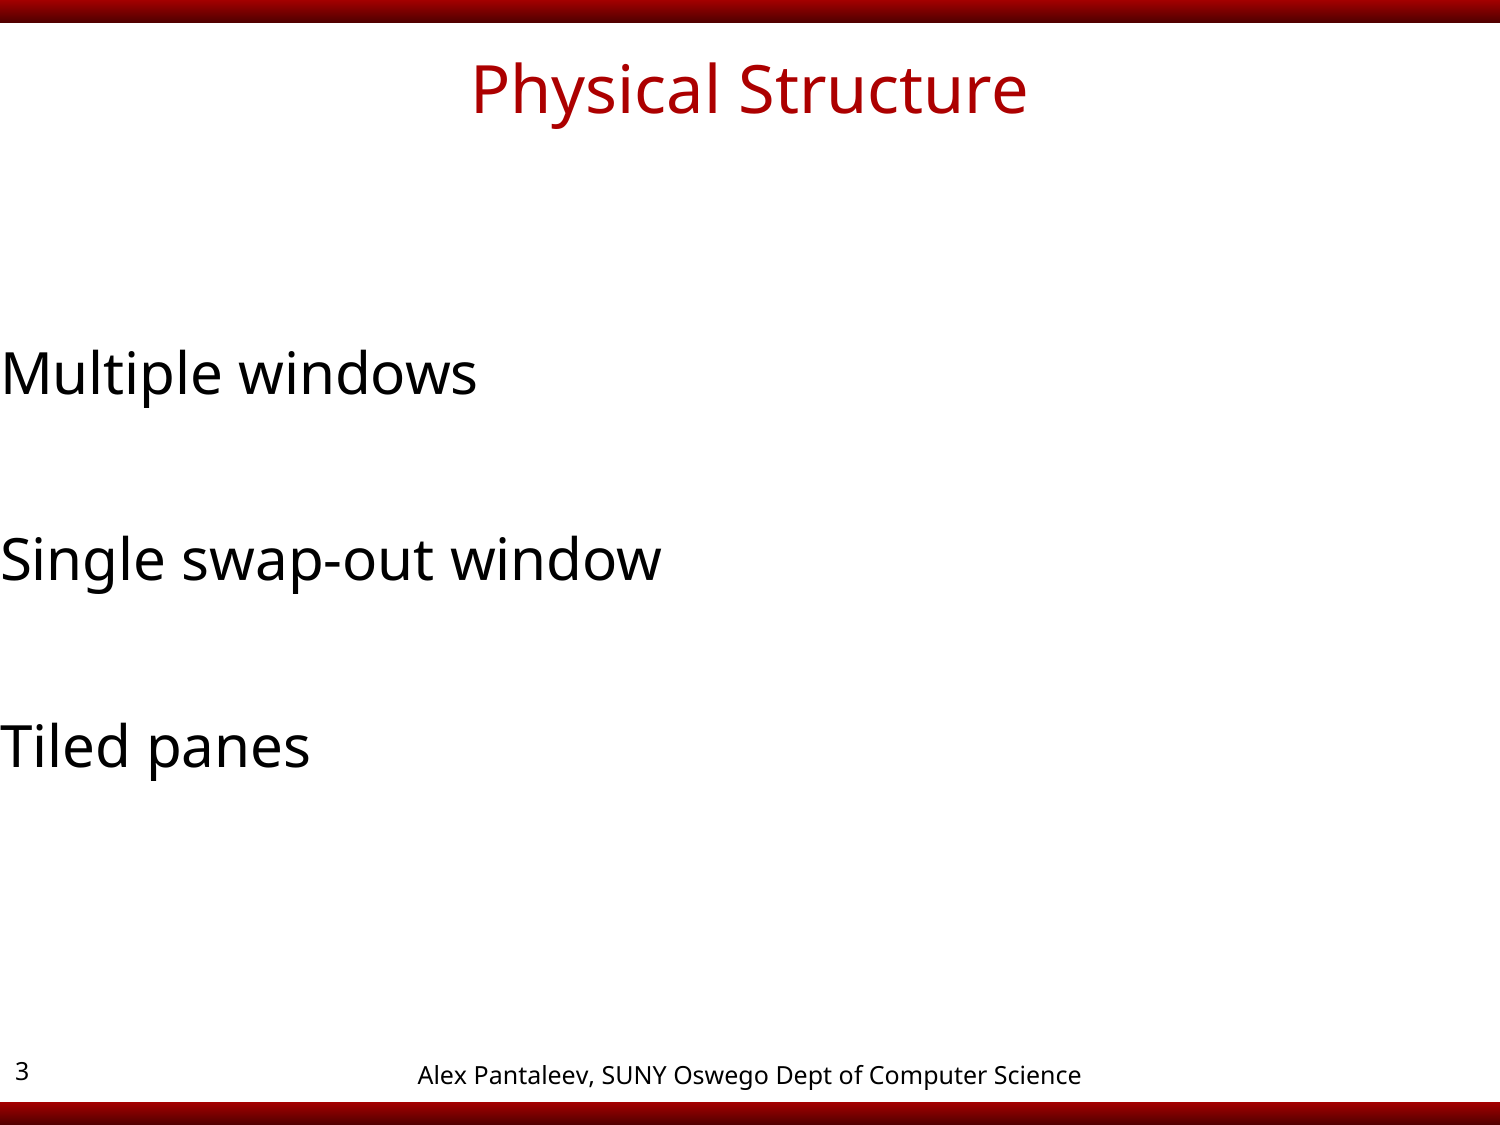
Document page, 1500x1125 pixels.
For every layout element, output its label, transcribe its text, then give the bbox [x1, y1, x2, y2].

list Multiple windows Single swap-out window Tiled panes [0, 337, 1476, 1101]
title Physical Structure [0, 24, 1500, 150]
